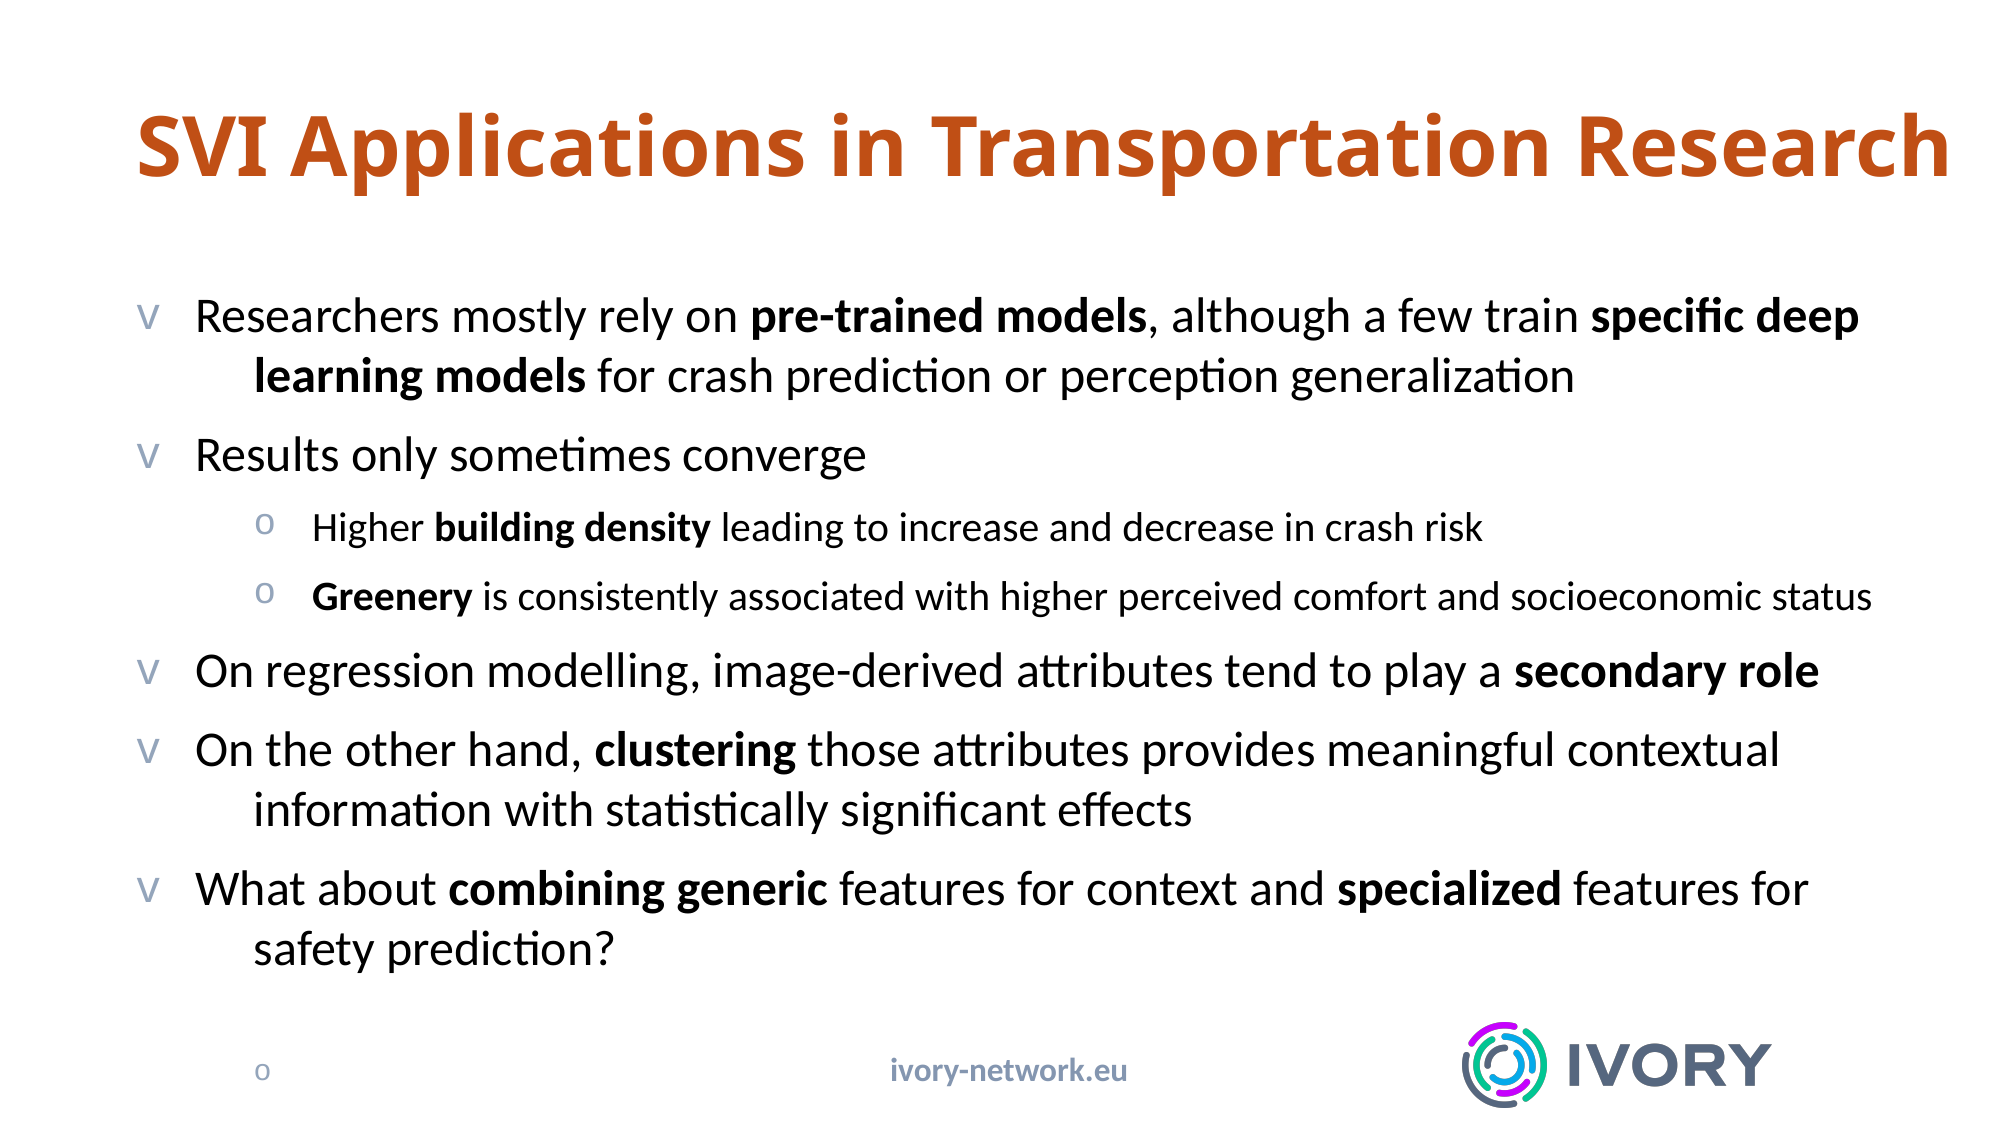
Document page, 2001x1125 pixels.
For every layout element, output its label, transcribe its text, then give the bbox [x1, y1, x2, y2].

list Researchers mostly rely on pre-trained models, although a few train specific deep learning models for crash prediction or perception generalization Results only sometimes converge Higher building density leading to increase and decrease in crash risk Greenery is consistently associated with higher perceived comfort and socioeconomic status On regression modelling, image-derived attributes tend to play a secondary role On the other hand, clustering those attributes provides meaningful contextual information with statistically significant effects What about combining generic features for context and specialized features for safety prediction? [121, 274, 1918, 988]
title SVI Applications in Transportation Research [121, 63, 1985, 236]
footer ivory-network.eu [671, 1038, 1347, 1099]
